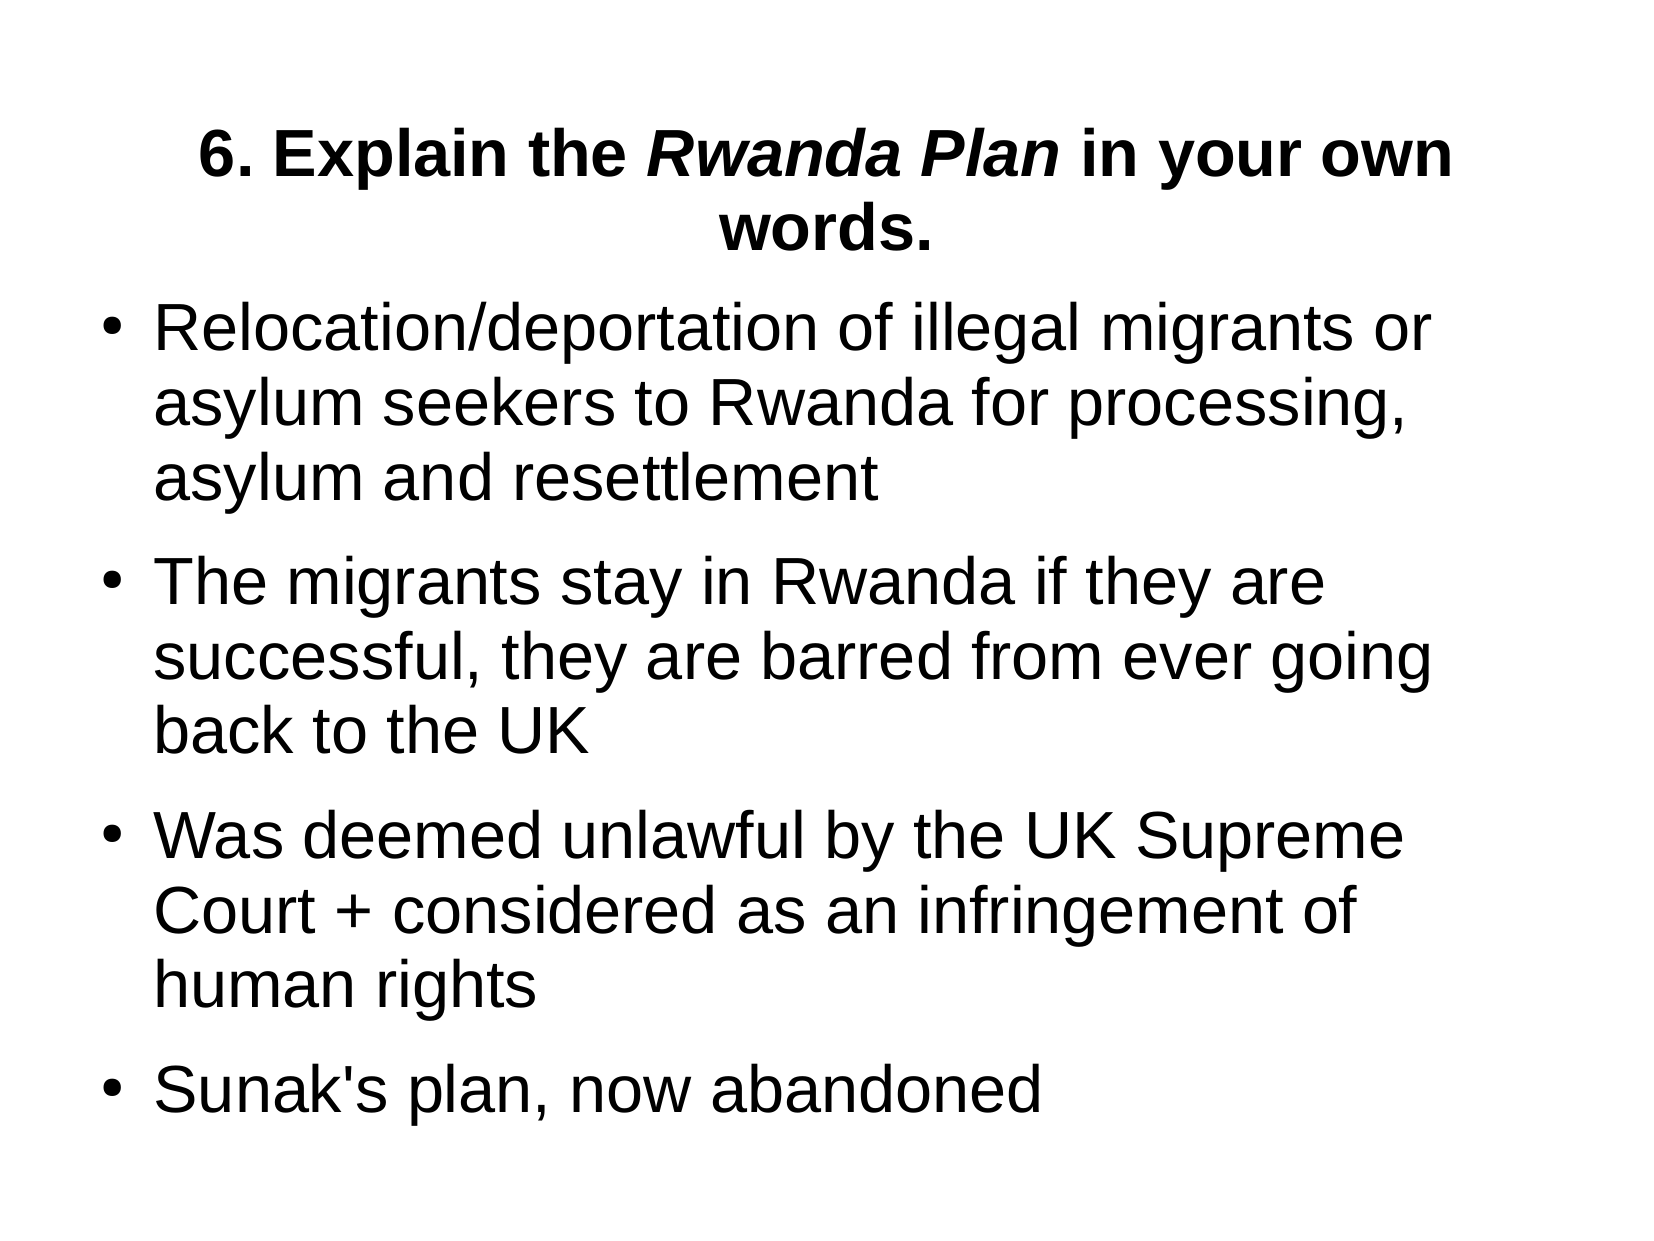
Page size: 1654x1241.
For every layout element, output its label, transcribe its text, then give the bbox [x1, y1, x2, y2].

list Relocation/deportation of illegal migrants or asylum seekers to Rwanda for processing, asylum and resettlement The migrants stay in Rwanda if they are successful, they are barred from ever going back to the UK Was deemed unlawful by the UK Supreme Court + considered as an infringement of human rights Sunak's plan, now abandoned [82, 290, 1571, 1122]
title 6. Explain the Rwanda Plan in your own words. [82, 41, 1571, 265]
